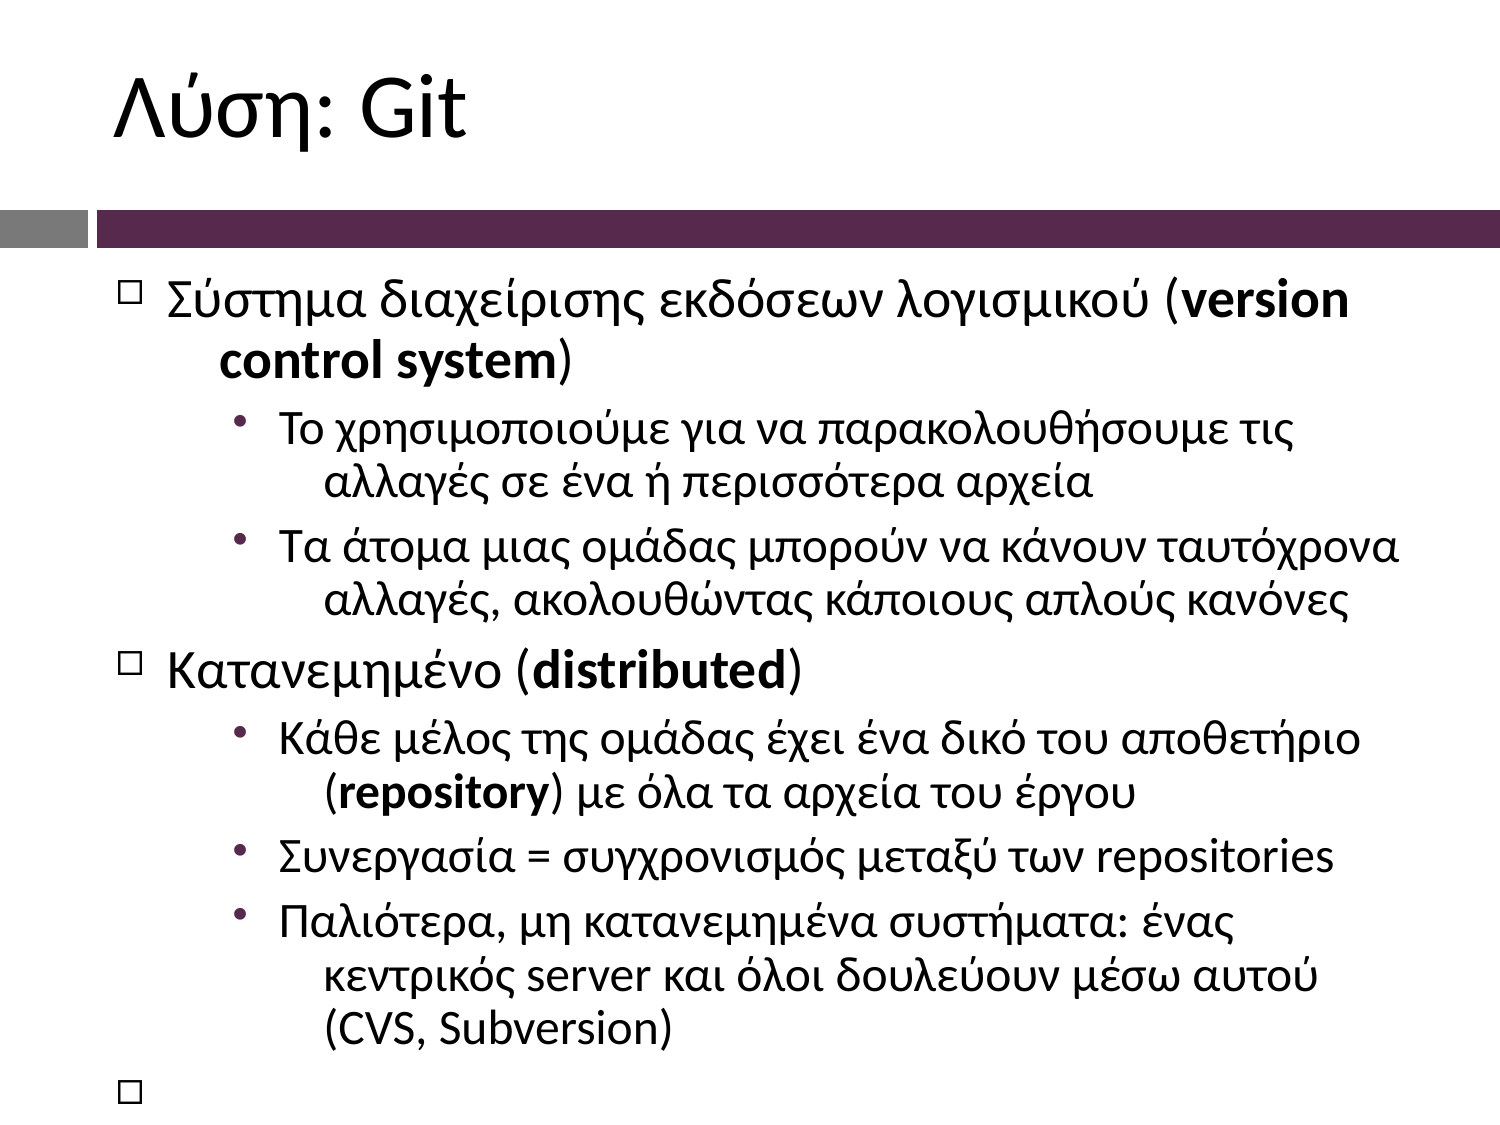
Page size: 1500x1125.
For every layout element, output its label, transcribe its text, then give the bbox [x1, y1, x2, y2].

list Σύστημα διαχείρισης εκδόσεων λογισμικού (version control system) Το χρησιμοποιούμε για να παρακολουθήσουμε τις αλλαγές σε ένα ή περισσότερα αρχεία Τα άτομα μιας ομάδας μπορούν να κάνουν ταυτόχρονα αλλαγές, ακολουθώντας κάποιους απλούς κανόνες Κατανεμημένο (distributed) Κάθε μέλος της ομάδας έχει ένα δικό του αποθετήριο (repository) με όλα τα αρχεία του έργου Συνεργασία = συγχρονισμός μεταξύ των repositories Παλιότερα, μη κατανεμημένα συστήματα: ένας κεντρικός server και όλοι δουλεύουν μέσω αυτού (CVS, Subversion) [100, 262, 1438, 1071]
title Λύση: Git [100, 19, 1438, 182]
